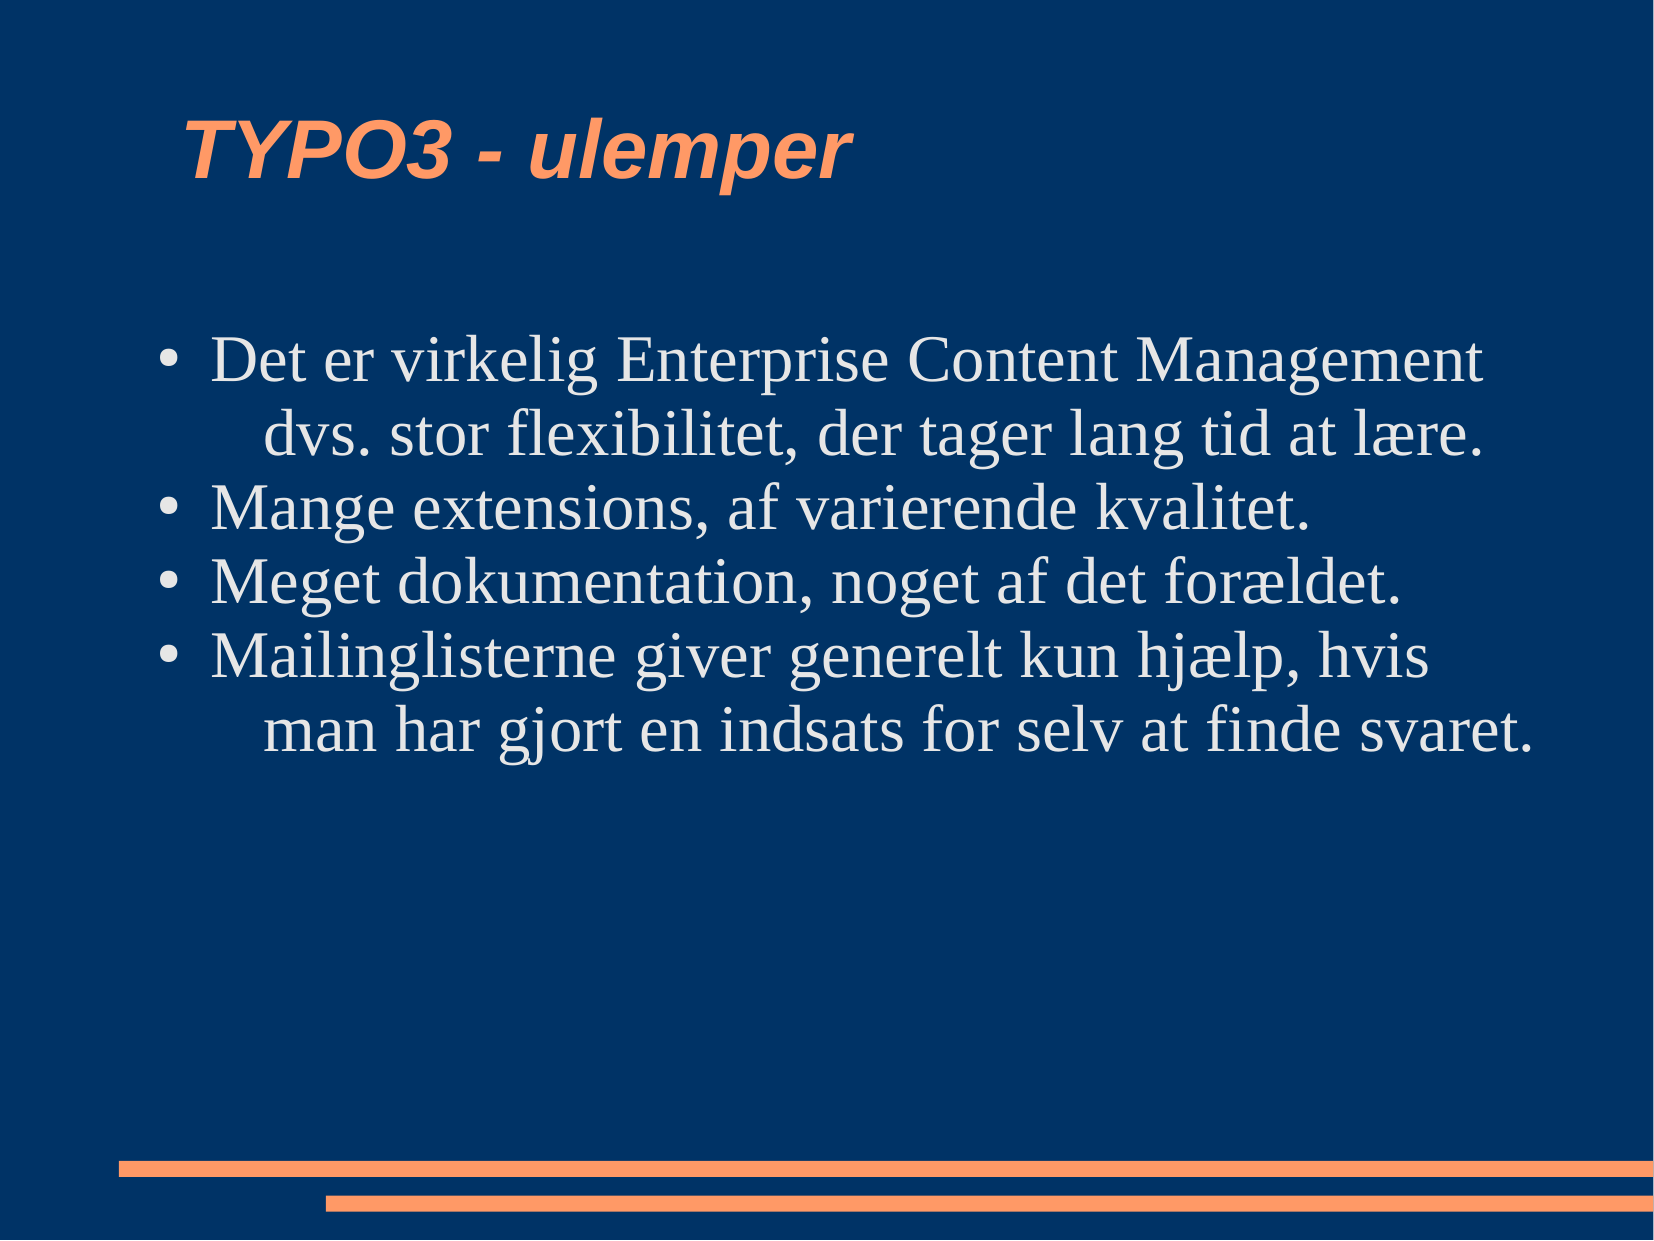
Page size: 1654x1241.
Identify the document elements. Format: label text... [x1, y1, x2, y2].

list Det er virkelig Enterprise Content Management dvs. stor flexibilitet, der tager lang tid at lære. Mange extensions, af varierende kvalitet. Meget dokumentation, noget af det forældet. Mailinglisterne giver generelt kun hjælp, hvis man har gjort en indsats for selv at finde svaret. [121, 322, 1561, 1133]
title TYPO3 - ulemper [121, 46, 1534, 254]
